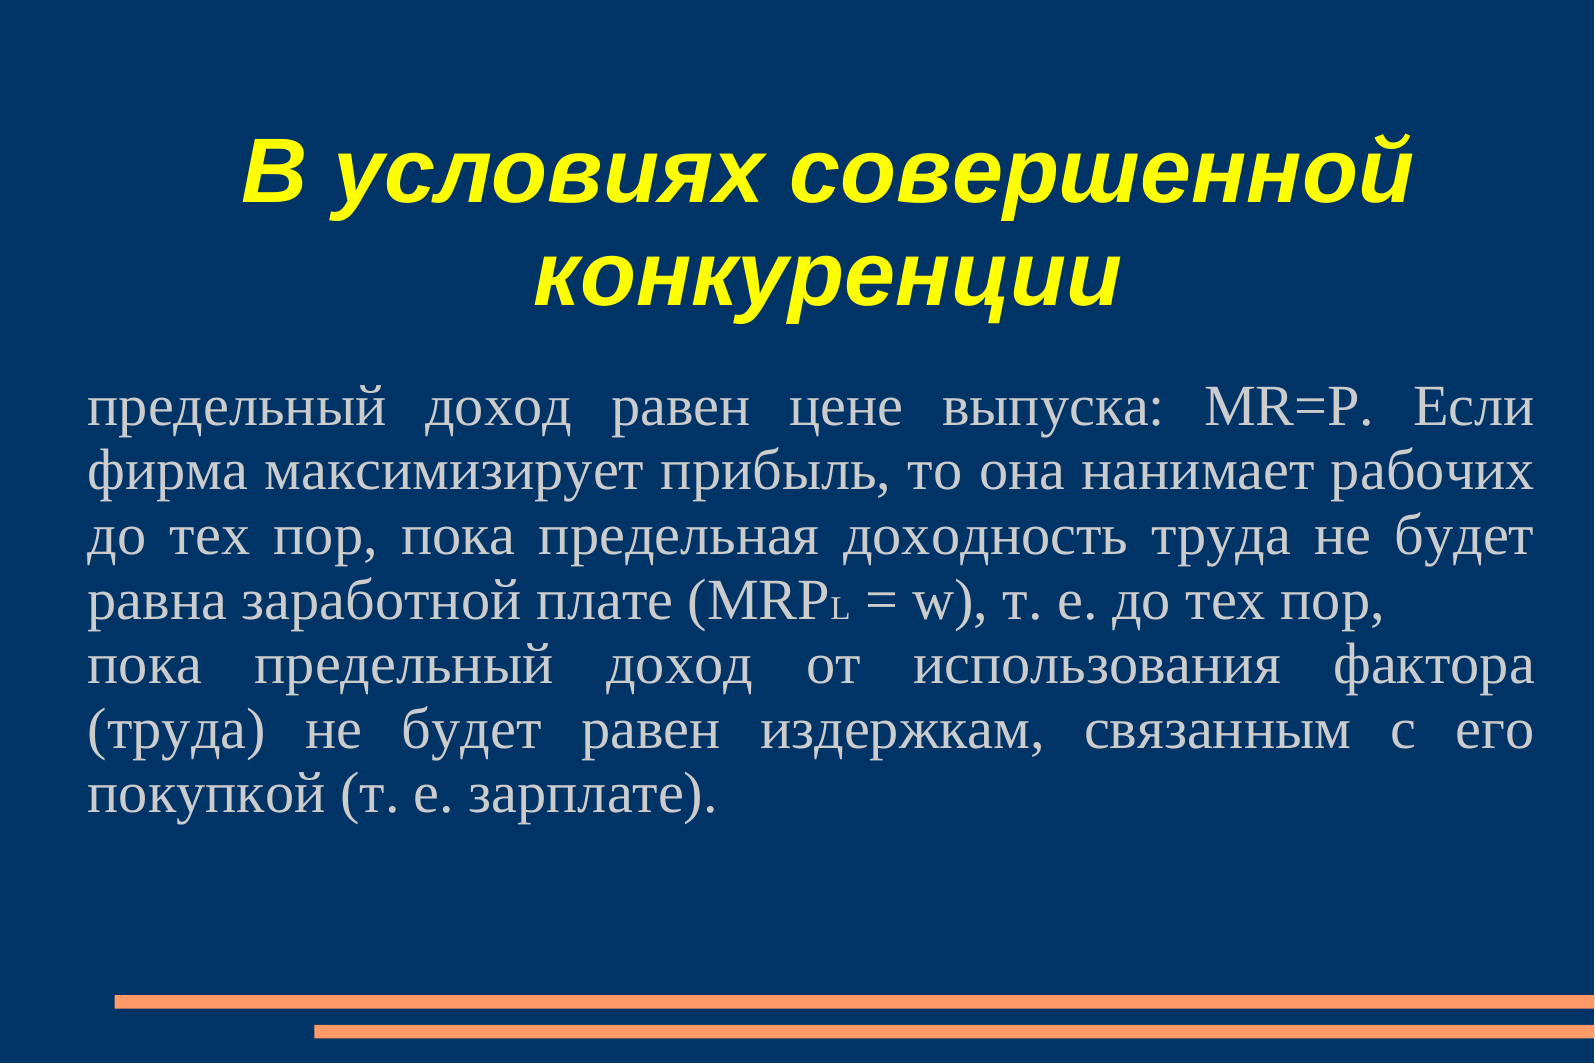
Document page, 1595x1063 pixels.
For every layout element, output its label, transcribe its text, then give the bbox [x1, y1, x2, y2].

subtitle предельный доход равен цене выпуска: MR=P. Если фирма максимизирует прибыль, то она нанимает рабочих до тех пор, пока предельная доходность труда не будет равна заработной плате (MRPL = w), т. е. до тех пор, пока предельный доход от использования фактора (труда) не будет равен издержкам, связанным с его покупкой (т. е. зарплате). [87, 253, 1536, 945]
title В условиях совершенной конкуренции [147, 119, 1510, 253]
